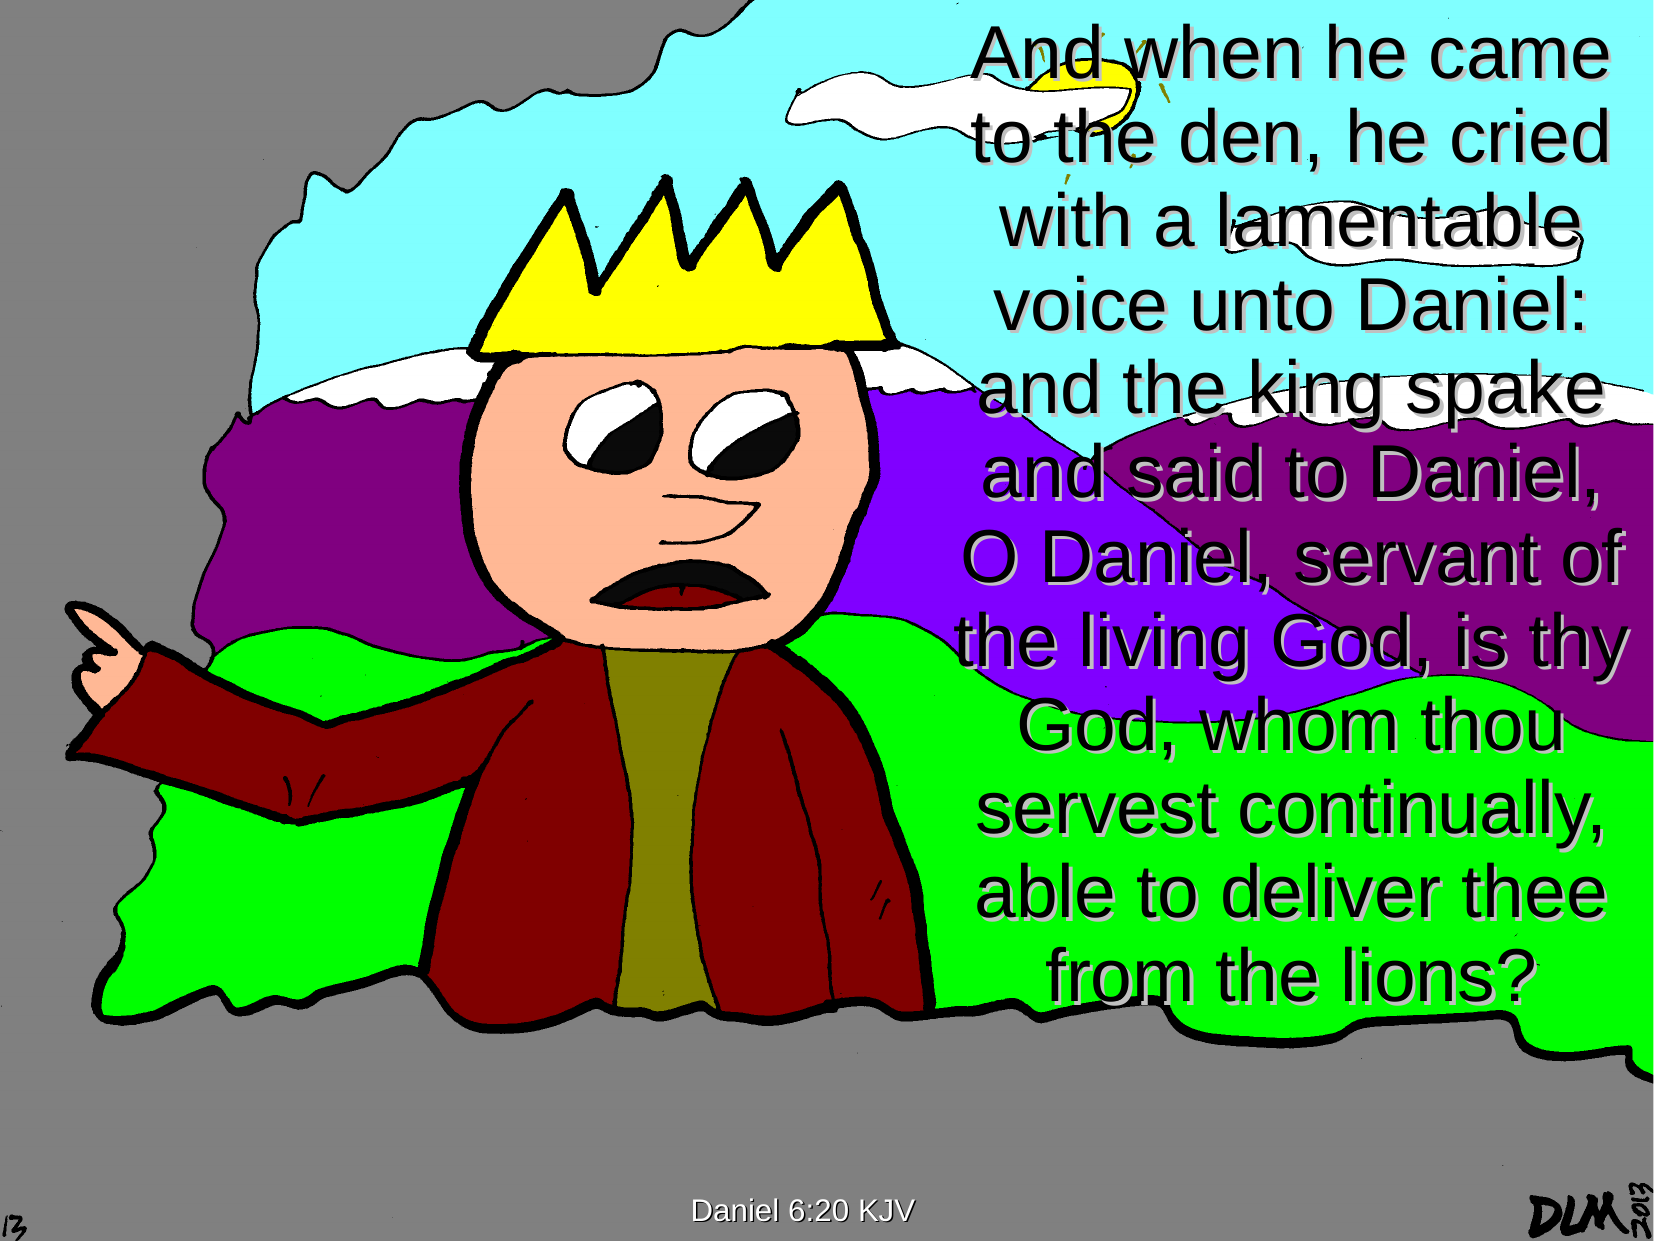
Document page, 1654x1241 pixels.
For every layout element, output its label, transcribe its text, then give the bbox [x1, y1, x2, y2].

picture [0, 0, 1654, 1241]
text_box And when he came to the den, he cried with a lamentable voice unto Daniel: and the king spake and said to Daniel, O Daniel, servant of the living God, is thy God, whom thou servest continually, able to deliver thee from the lions? [930, 2, 1653, 1026]
text_box Daniel 6:20 KJV [644, 1185, 962, 1236]
